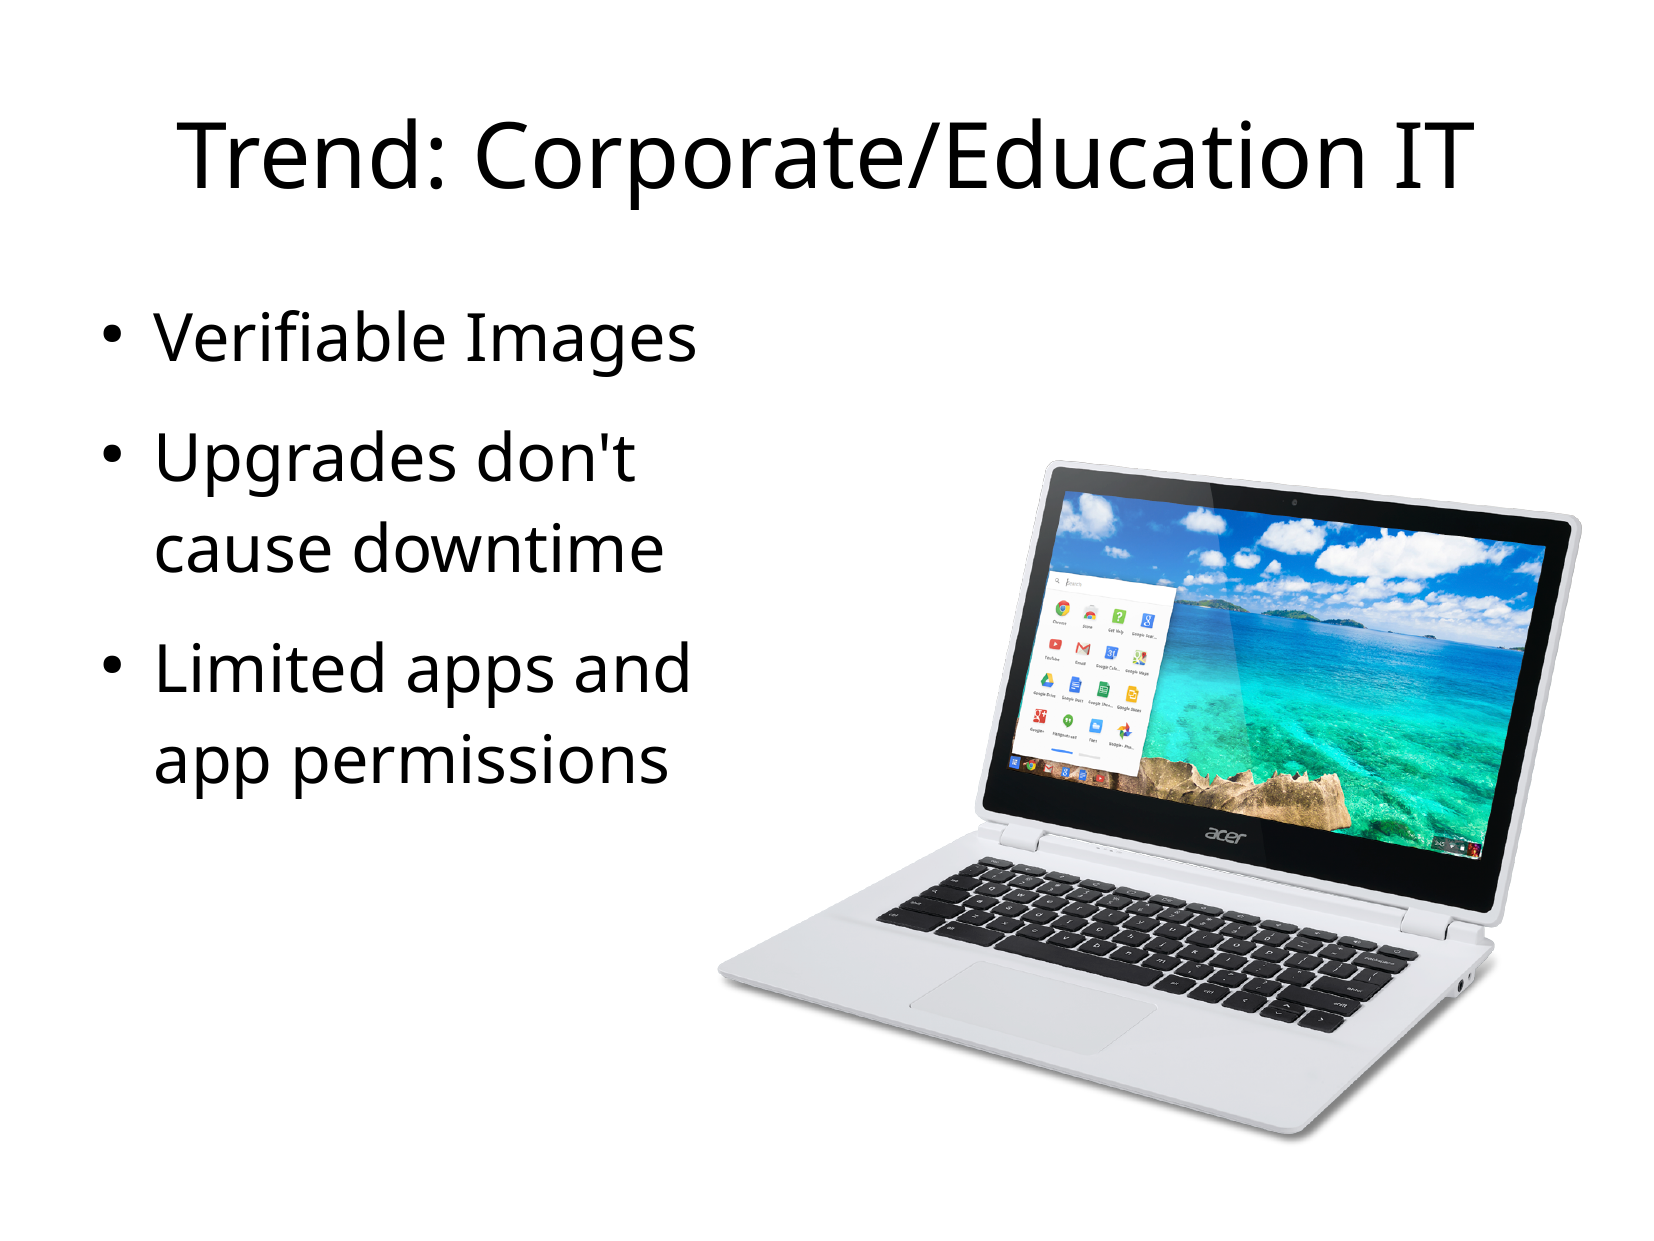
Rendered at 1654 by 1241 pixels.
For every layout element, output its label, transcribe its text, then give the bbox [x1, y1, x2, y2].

picture [691, 321, 1615, 1241]
title Trend: Corporate/Education IT [82, 49, 1571, 257]
list Verifiable Images Upgrades don't cause downtime Limited apps and app permissions [82, 290, 809, 1010]
